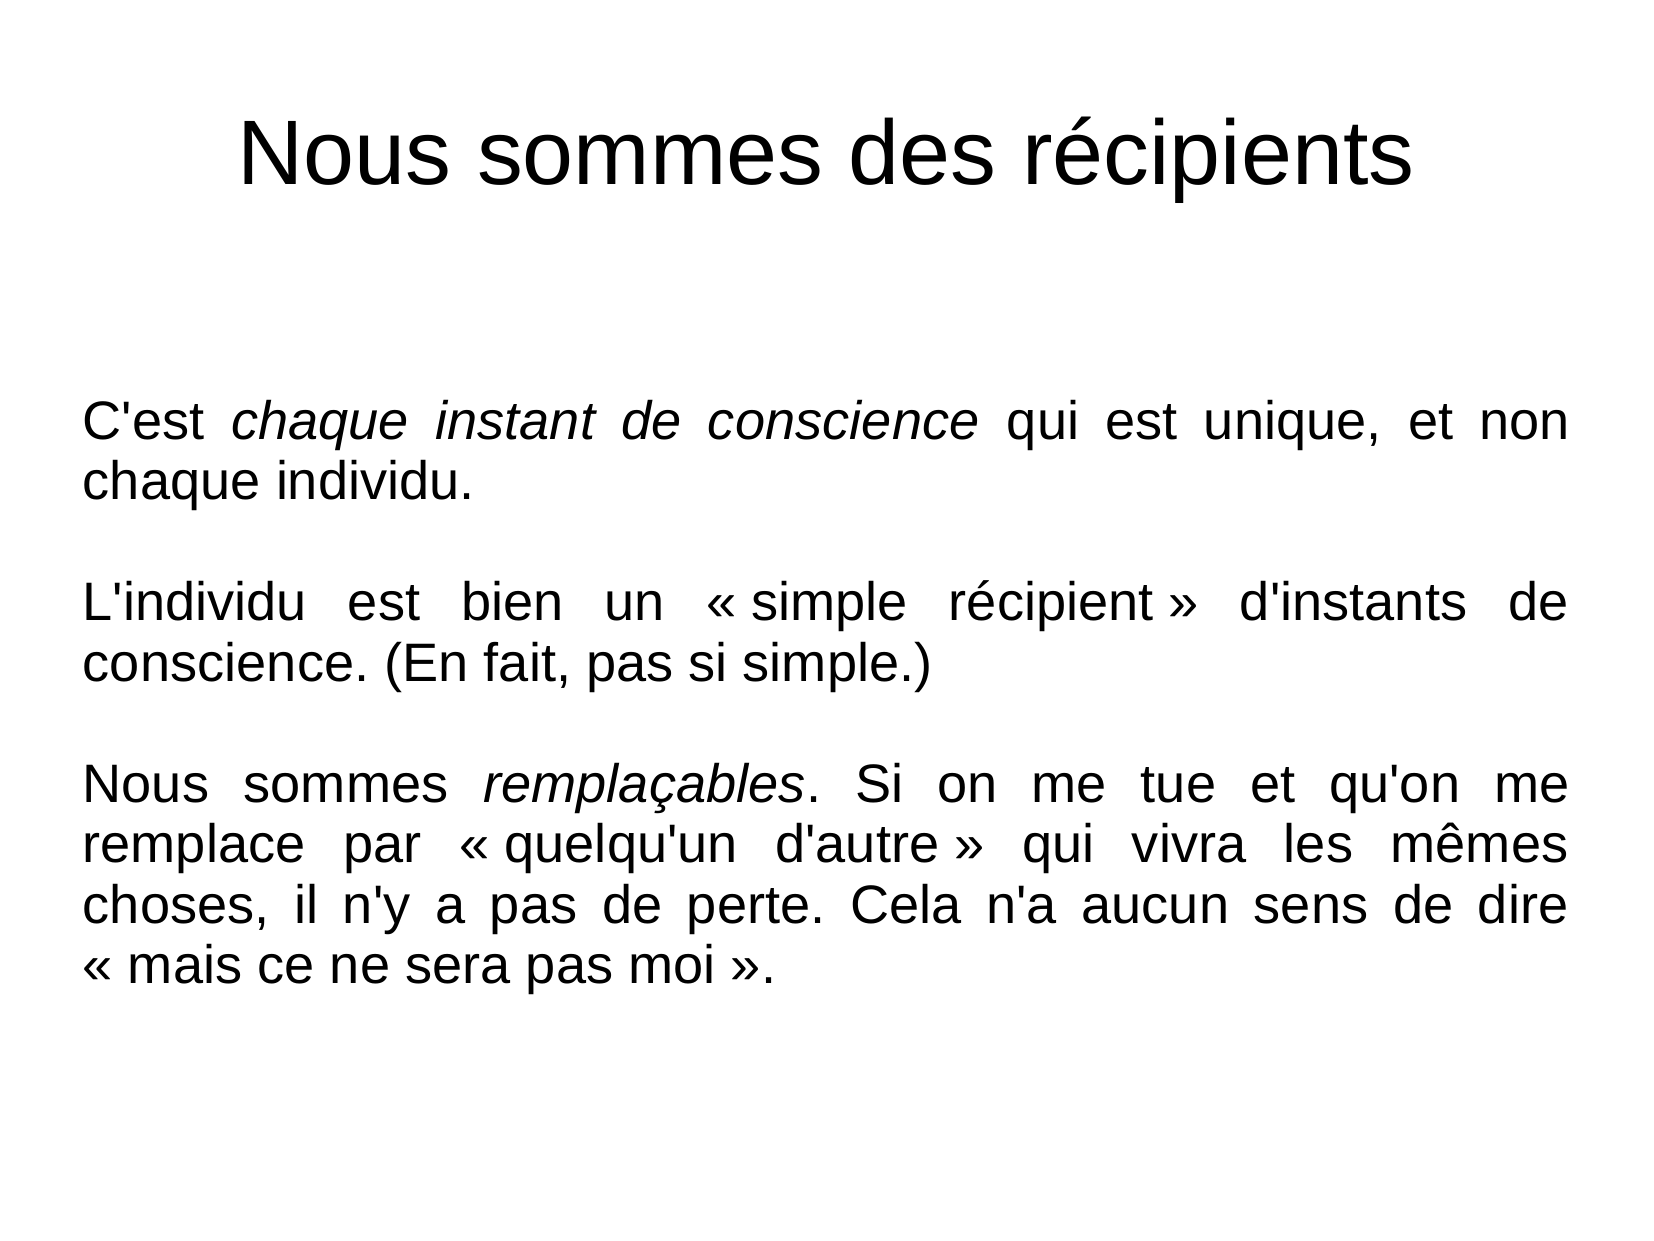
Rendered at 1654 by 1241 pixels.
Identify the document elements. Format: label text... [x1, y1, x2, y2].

text_box C'est chaque instant de conscience qui est unique, et non chaque individu. L'individu est bien un « simple récipient » d'instants de conscience. (En fait, pas si simple.) Nous sommes remplaçables. Si on me tue et qu'on me remplace par « quelqu'un d'autre » qui vivra les mêmes choses, il n'y a pas de perte. Cela n'a aucun sens de dire « mais ce ne sera pas moi ». [82, 262, 1571, 1124]
title Nous sommes des récipients [82, 49, 1571, 257]
